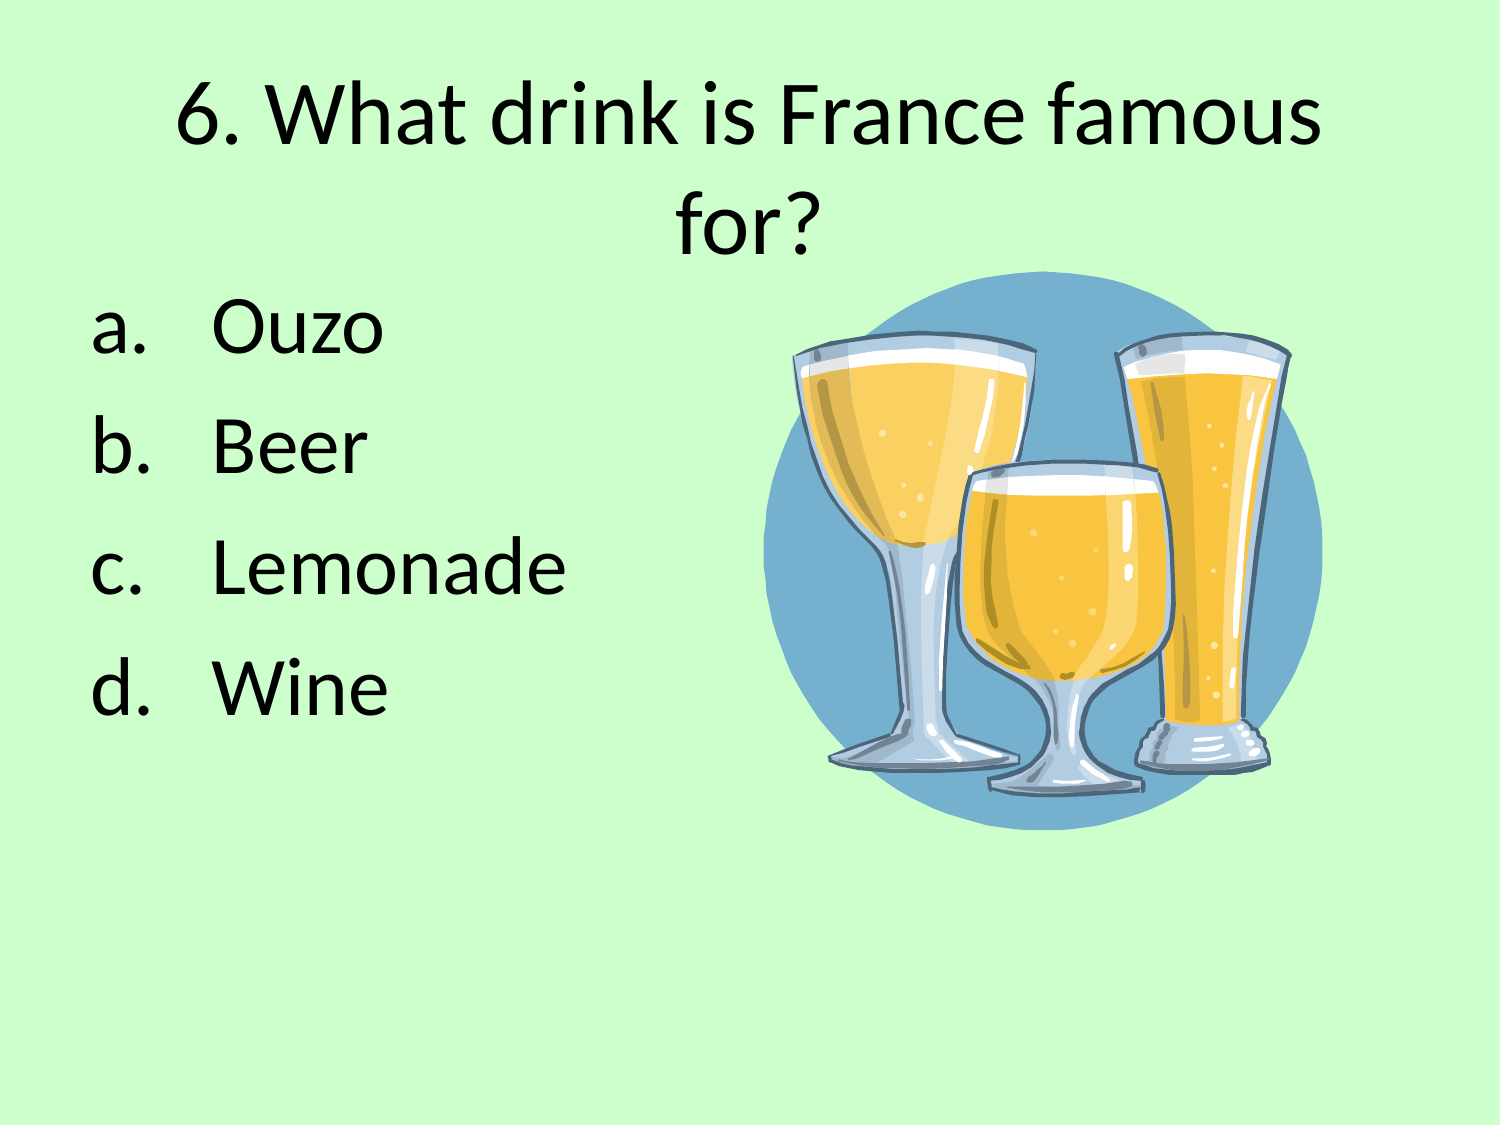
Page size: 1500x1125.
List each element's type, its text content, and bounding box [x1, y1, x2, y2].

list Ouzo Beer Lemonade Wine [75, 262, 1426, 1005]
picture [761, 269, 1325, 833]
title 6. What drink is France famous for? [75, 45, 1426, 233]
